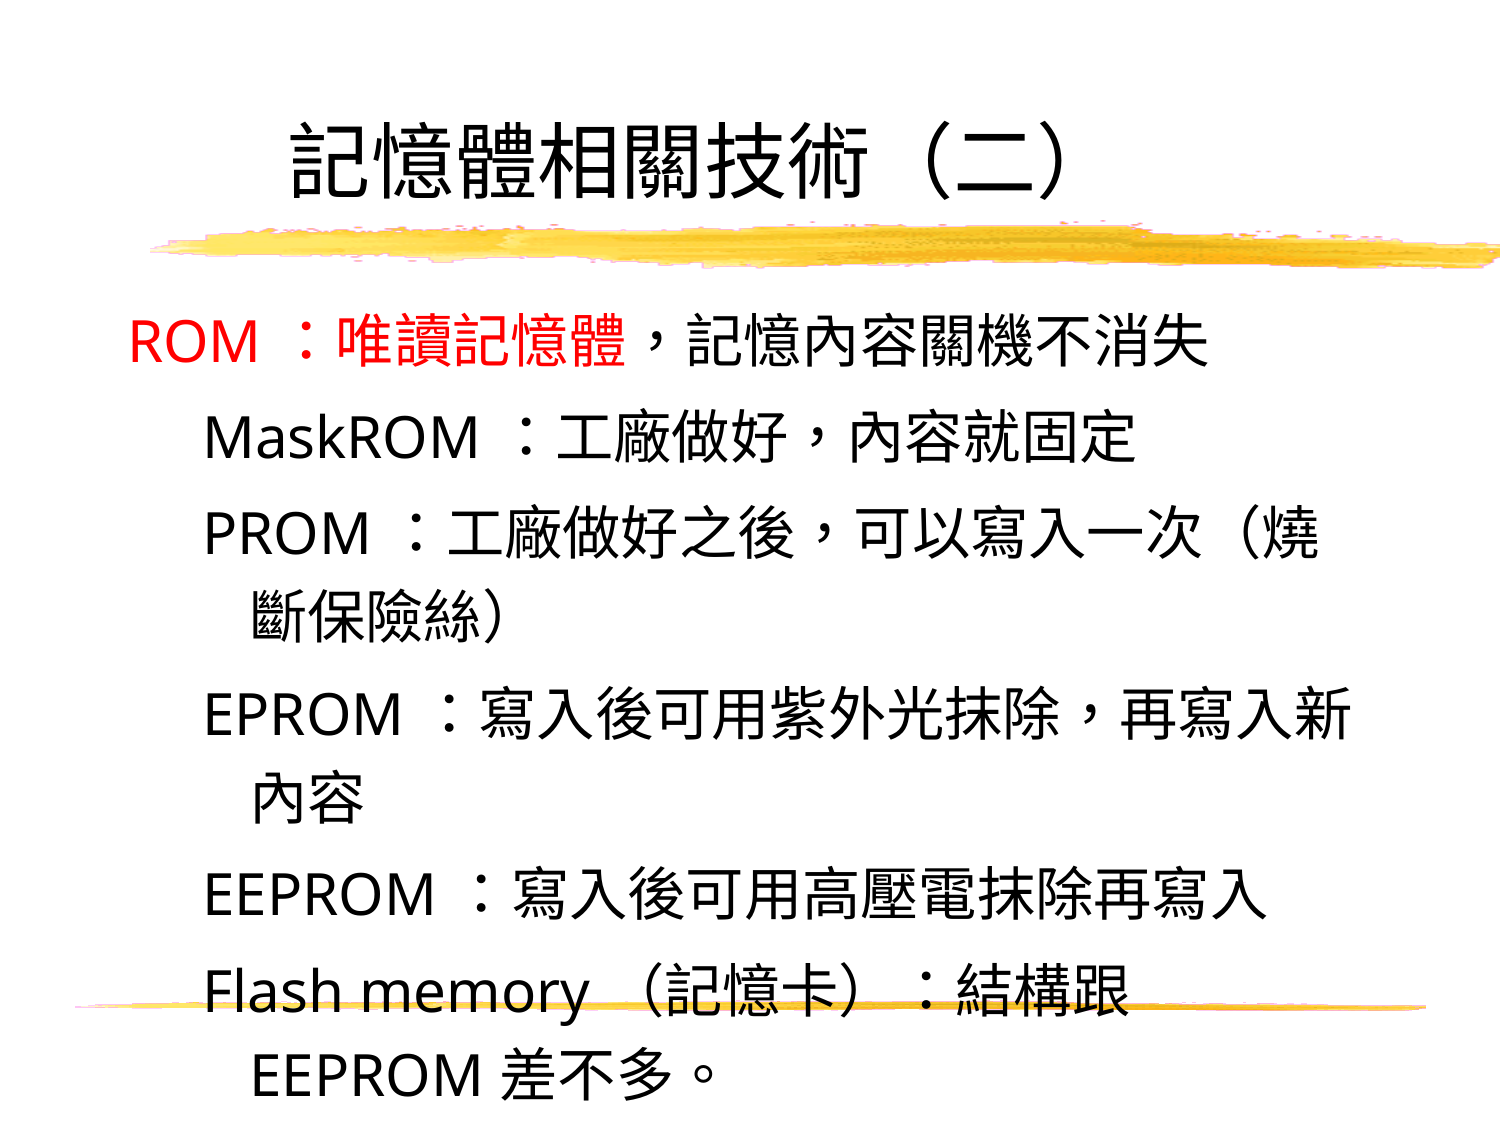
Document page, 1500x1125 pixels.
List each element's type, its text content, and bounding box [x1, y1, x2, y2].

picture [422, 999, 518, 1013]
picture [1118, 999, 1426, 1013]
picture [1054, 999, 1062, 1004]
picture [697, 999, 731, 1013]
picture [520, 999, 572, 1013]
picture [673, 1000, 683, 1010]
picture [1007, 999, 1024, 1013]
picture [848, 999, 982, 1013]
picture [1066, 999, 1077, 1013]
picture [262, 999, 300, 1013]
picture [294, 999, 431, 1013]
title 記憶體相關技術（二） [66, 22, 1342, 225]
picture [735, 999, 806, 1013]
picture [987, 999, 1003, 1010]
picture [255, 999, 270, 1008]
picture [75, 999, 258, 1013]
picture [150, 215, 1500, 279]
picture [687, 999, 694, 1013]
picture [1042, 999, 1050, 1004]
picture [1042, 1007, 1062, 1013]
picture [1103, 999, 1120, 1013]
picture [578, 999, 654, 1013]
picture [810, 999, 850, 1013]
picture [510, 999, 528, 1008]
list ROM：唯讀記憶體，記憶內容關機不消失 MaskROM：工廠做好，內容就固定 PROM：工廠做好之後，可以寫入一次（燒斷保險絲） EPROM：寫入後可用紫外光抹除，再寫入新內容 EEPROM：寫入後可用高壓電抹除再寫入 Flash memory（記憶卡）：結構跟EEPROM差不多。 [112, 287, 1388, 978]
picture [652, 999, 669, 1013]
picture [1028, 999, 1038, 1013]
picture [1081, 999, 1099, 1013]
